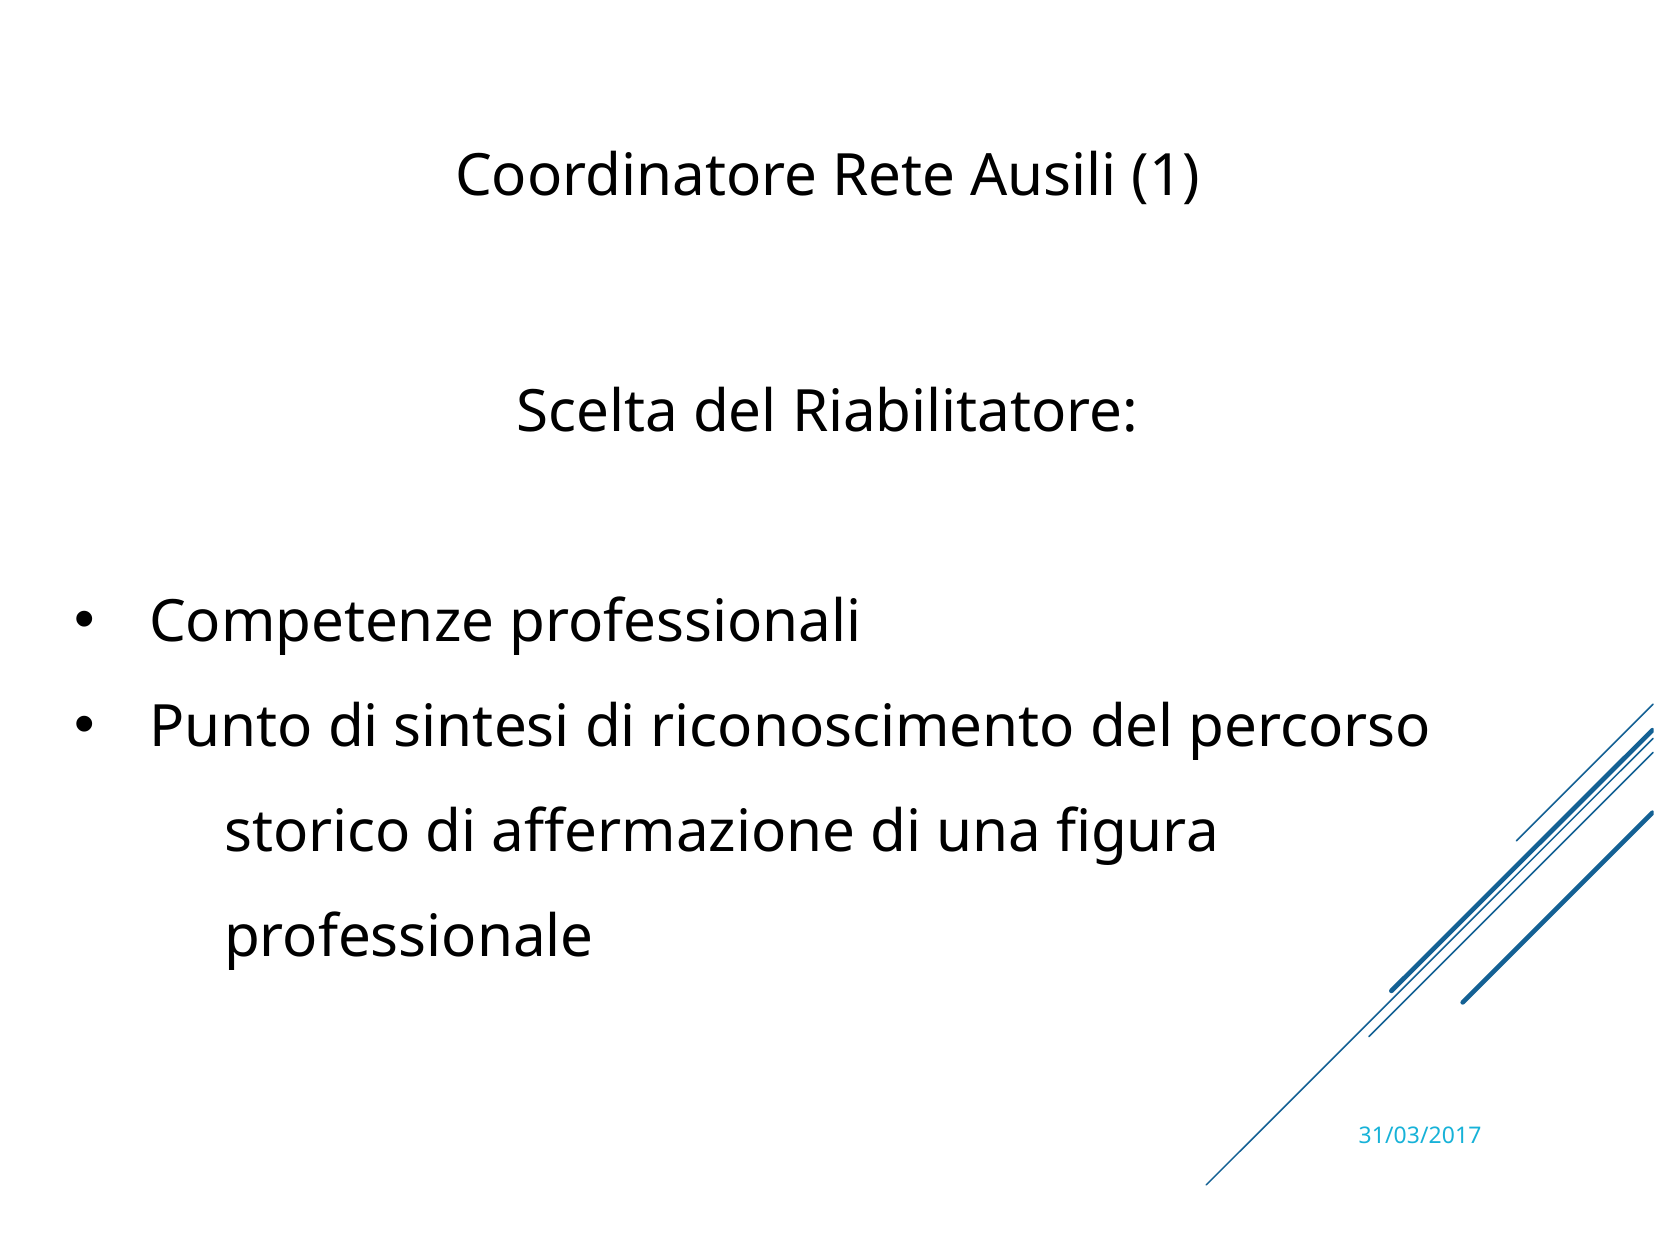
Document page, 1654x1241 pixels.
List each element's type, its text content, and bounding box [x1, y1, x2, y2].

text_box 31/03/2017 [1343, 1116, 1561, 1183]
text_box Coordinatore Rete Ausili (1) Scelta del Riabilitatore: Competenze professionali Punto di sintesi di riconoscimento del percorso storico di affermazione di una figura professionale [59, 135, 1607, 879]
